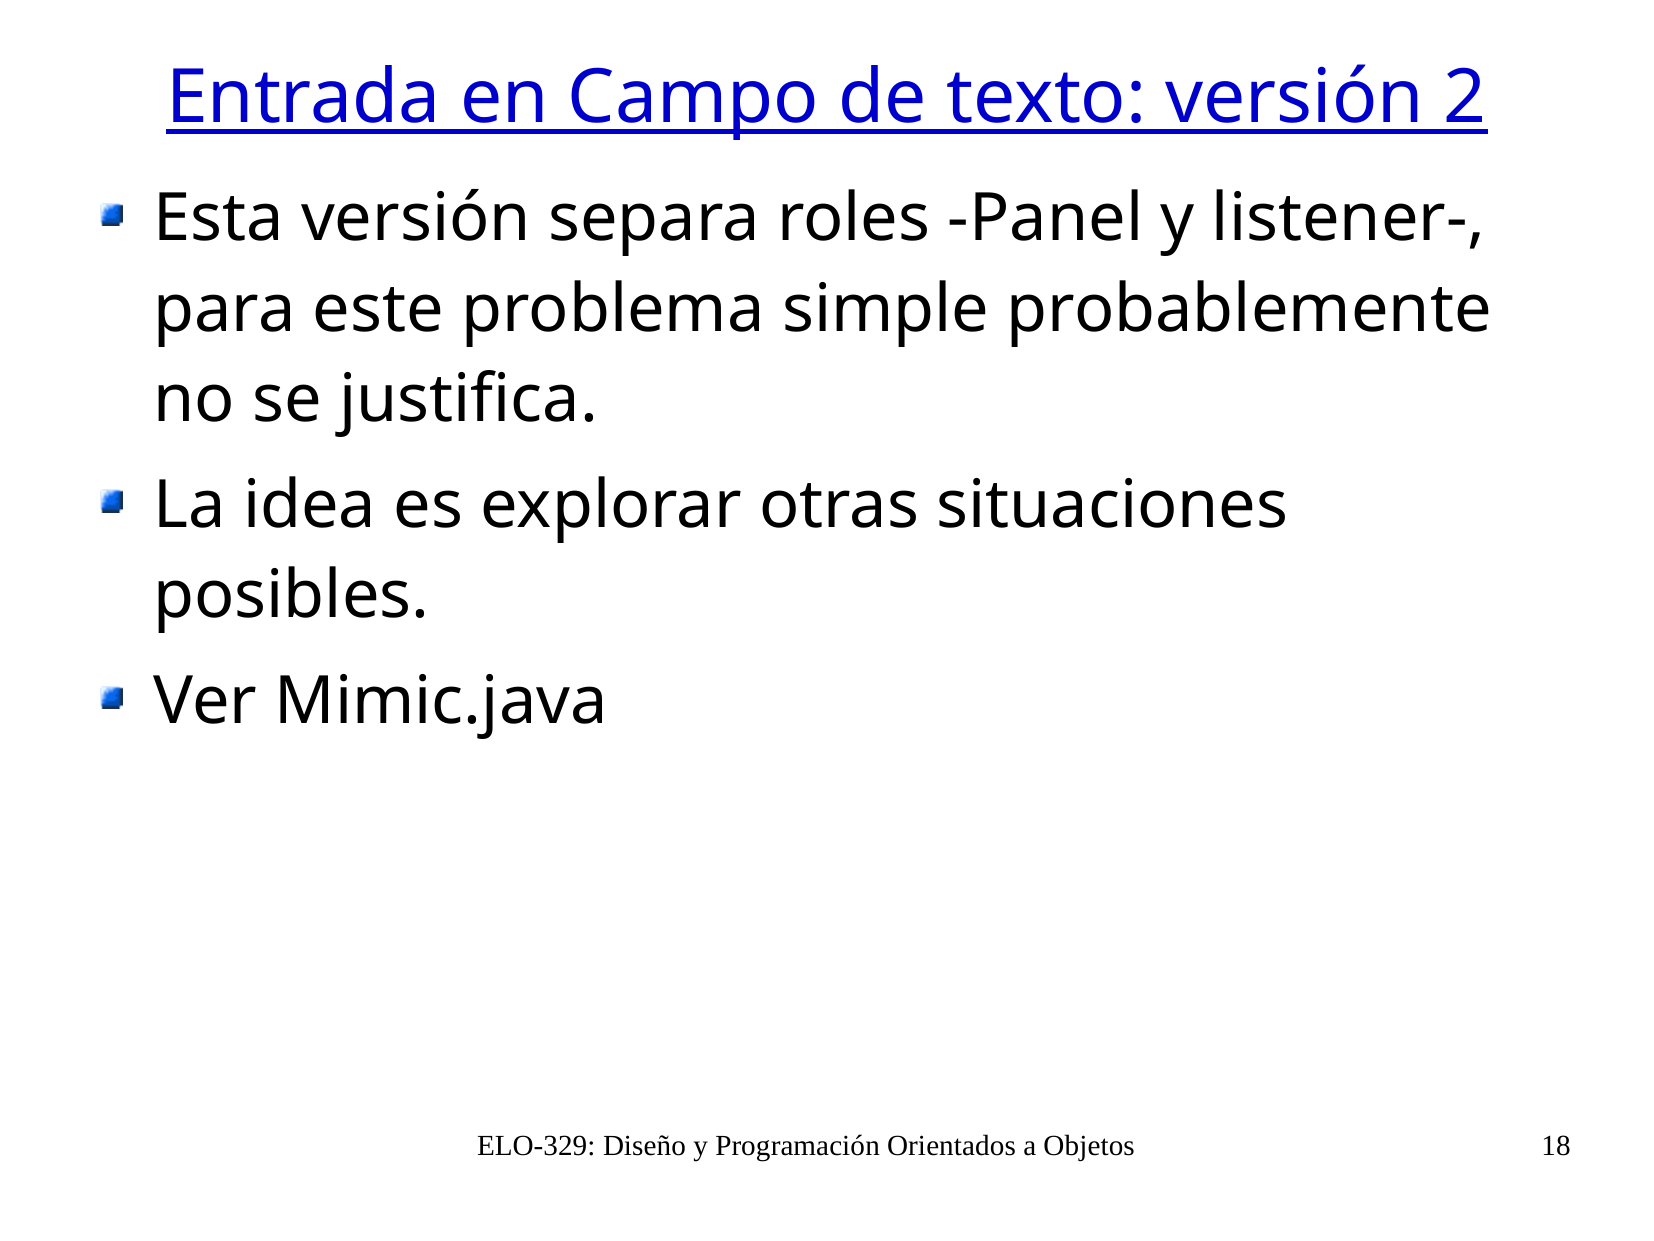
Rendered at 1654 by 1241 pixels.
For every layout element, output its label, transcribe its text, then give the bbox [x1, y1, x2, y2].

list Esta versión separa roles -Panel y listener-, para este problema simple probablemente no se justifica. La idea es explorar otras situaciones posibles. Ver Mimic.java [82, 169, 1571, 1126]
title Entrada en Campo de texto: versión 2 [82, 43, 1571, 145]
